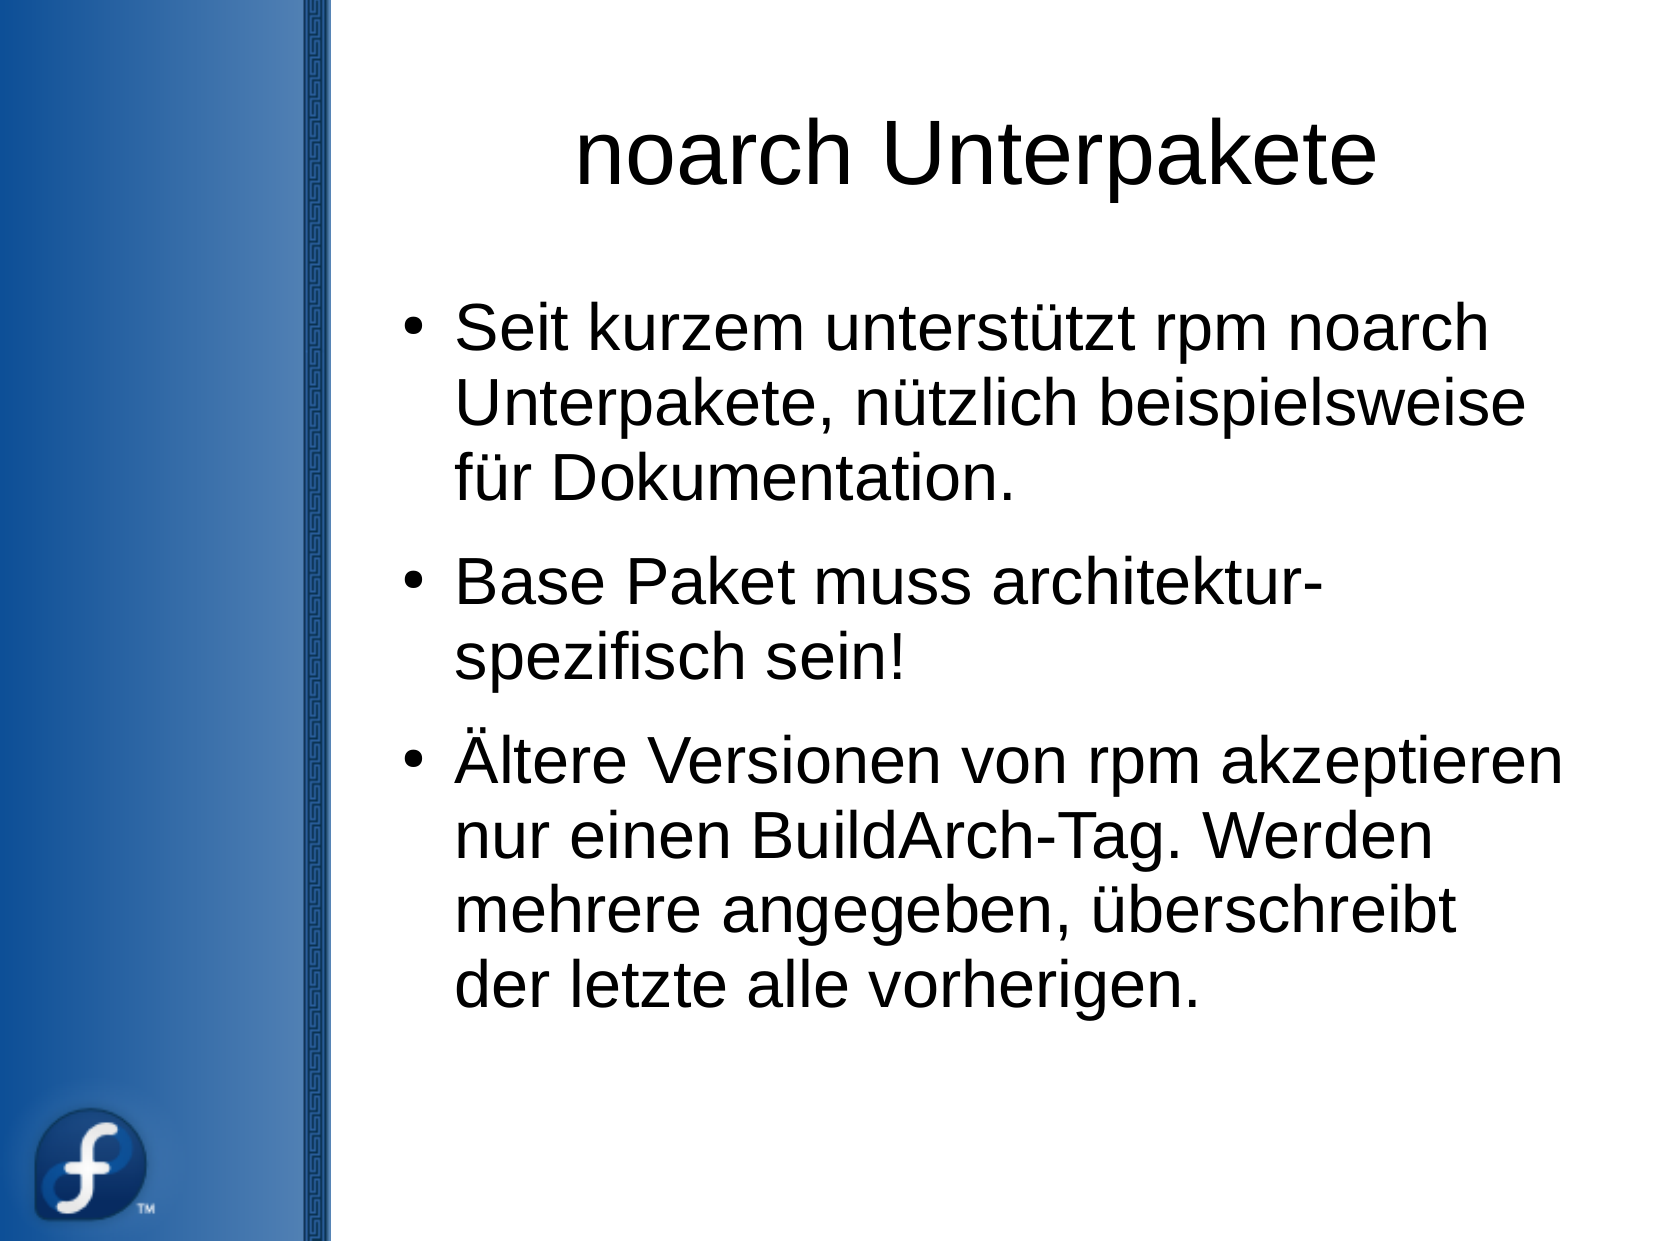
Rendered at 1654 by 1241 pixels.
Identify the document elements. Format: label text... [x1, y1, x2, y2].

title noarch Unterpakete [383, 56, 1571, 250]
list Seit kurzem unterstützt rpm noarch Unterpakete, nützlich beispielsweise für Dokumentation. Base Paket muss architektur-spezifisch sein! Ältere Versionen von rpm akzeptieren nur einen BuildArch-Tag. Werden mehrere angegeben, überschreibt der letzte alle vorherigen. [383, 290, 1571, 1094]
picture [0, 0, 331, 1241]
